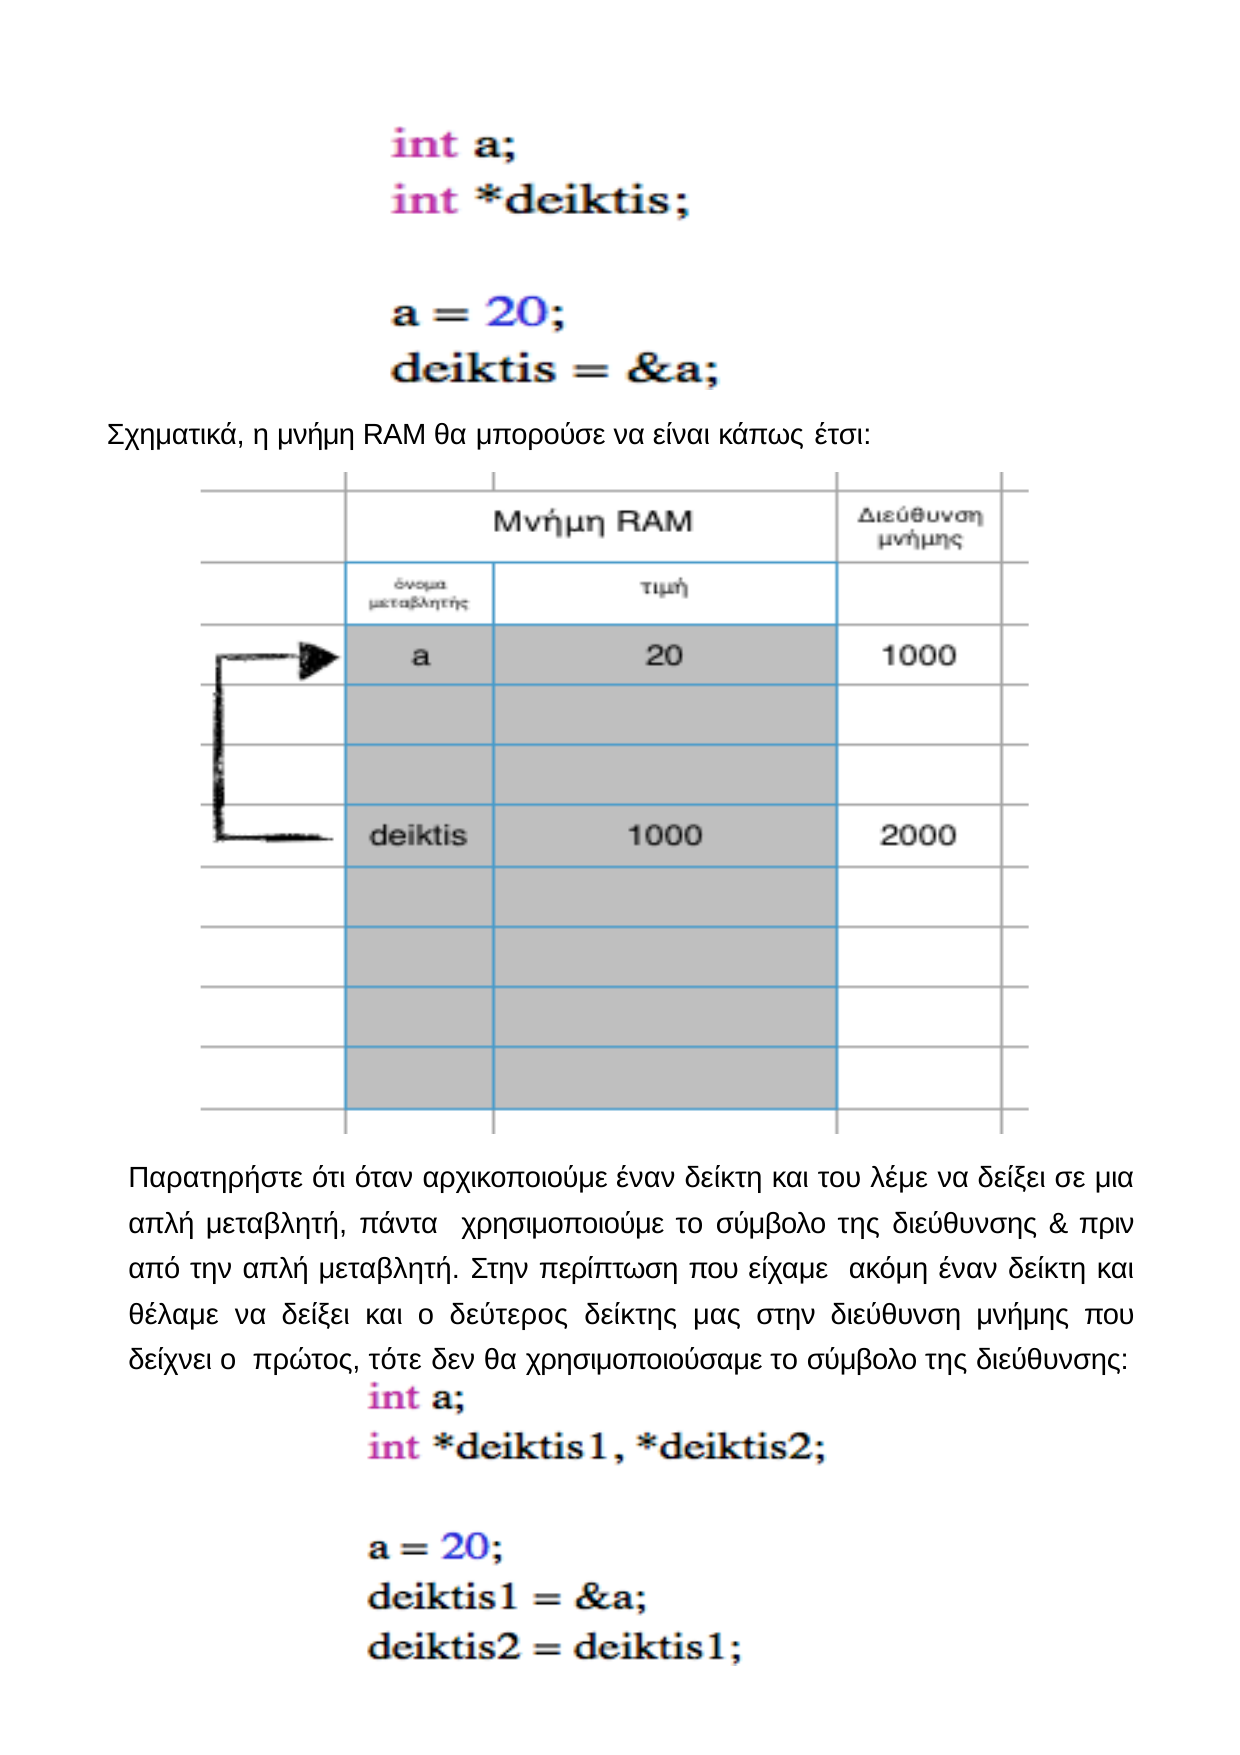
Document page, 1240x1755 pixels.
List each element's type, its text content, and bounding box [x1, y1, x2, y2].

text_box Παρατηρήστε ότι όταν αρχικοποιούμε έναν δείκτη και του λέμε να δείξει σε μια απλή μεταβλητή, πάντα χρησιμοποιούμε το σύμβολο της διεύθυνσης & πριν από την απλή μεταβλητή. Στην περίπτωση που είχαμε ακόμη έναν δείκτη και θέλαμε να δείξει και ο δεύτερος δείκτης μας στην διεύθυνση μνήμης που δείχνει ο πρώτος, τότε δεν θα χρησιμοποιούσαμε το σύμβολο της διεύθυνσης: [126, 1145, 1134, 1376]
text_box [366, 1381, 827, 1666]
text_box [200, 472, 1029, 1134]
text_box Σχηματικά, η μνήμη RAM θα μπορούσε να είναι κάπως έτσι: [104, 413, 1193, 451]
text_box [389, 126, 721, 390]
